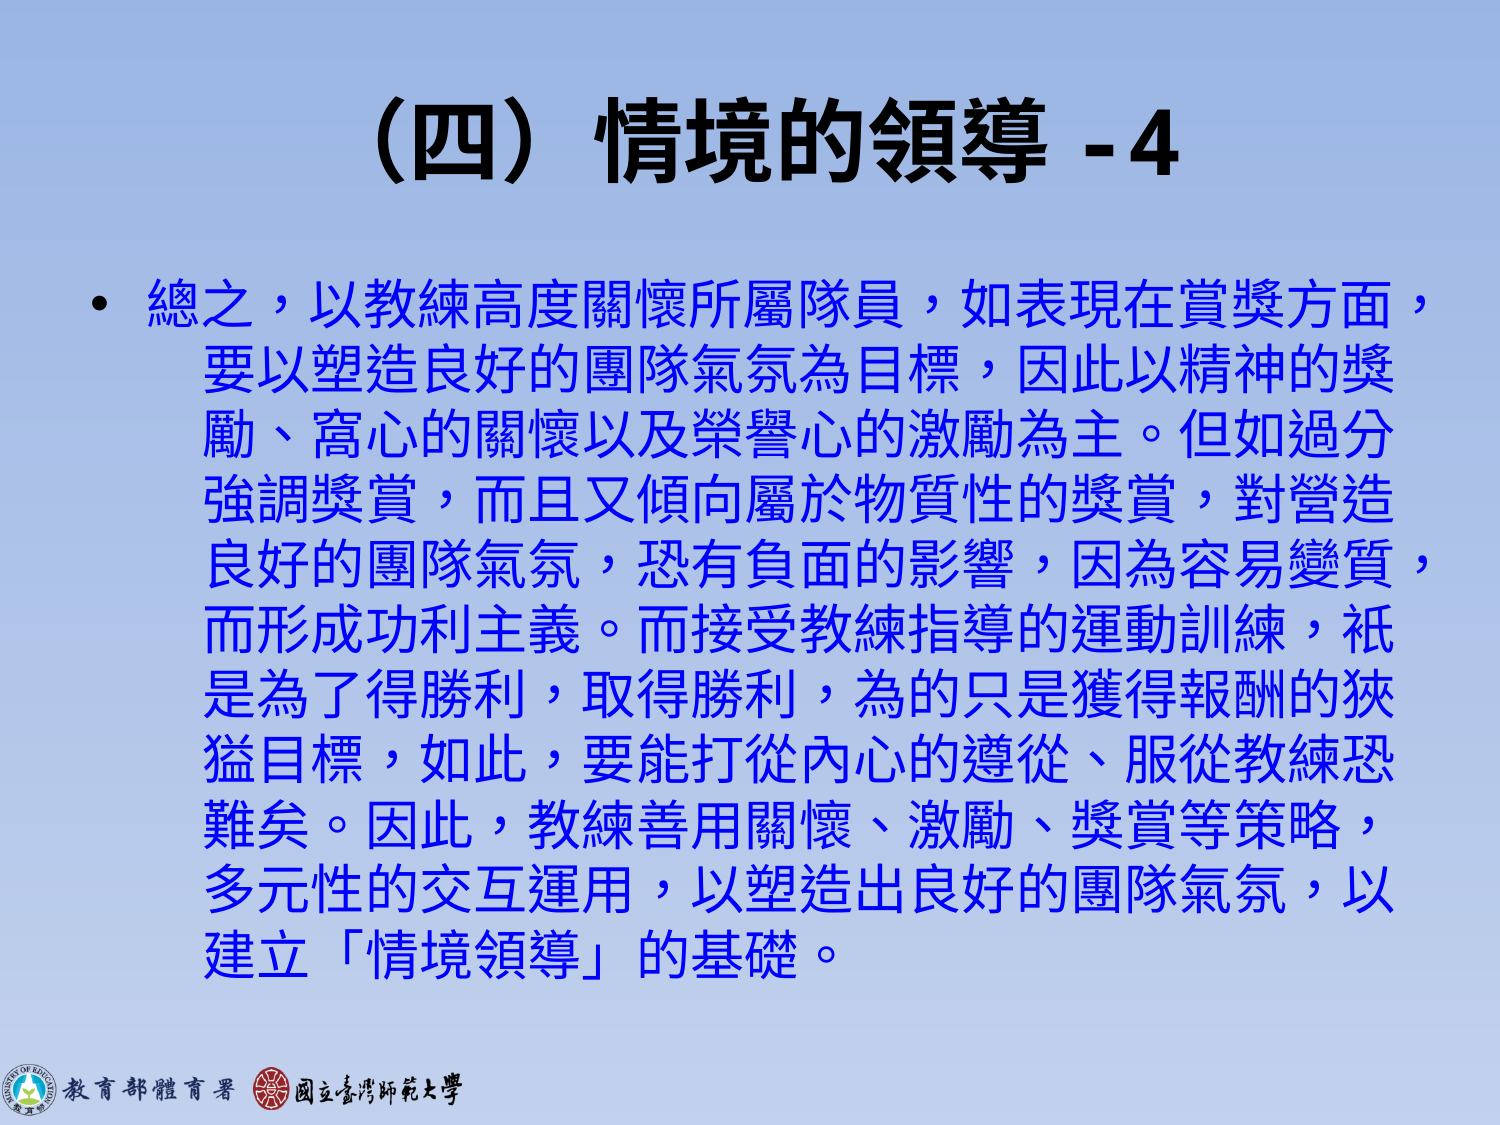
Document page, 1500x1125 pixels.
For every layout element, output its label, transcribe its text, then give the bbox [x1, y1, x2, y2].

list 總之，以教練高度關懷所屬隊員，如表現在賞獎方面，要以塑造良好的團隊氣氛為目標，因此以精神的獎勵、窩心的關懷以及榮譽心的激勵為主。但如過分強調獎賞，而且又傾向屬於物質性的獎賞，對營造良好的團隊氣氛，恐有負面的影響，因為容易變質，而形成功利主義。而接受教練指導的運動訓練，衹是為了得勝利，取得勝利，為的只是獲得報酬的狹獈目標，如此，要能打從內心的遵從、服從教練恐難矣。因此，教練善用關懷、激勵、獎賞等策略，多元性的交互運用，以塑造出良好的團隊氣氛，以建立「情境領導」的基礎。 [75, 262, 1426, 1005]
title （四）情境的領導-4 [75, 45, 1426, 233]
